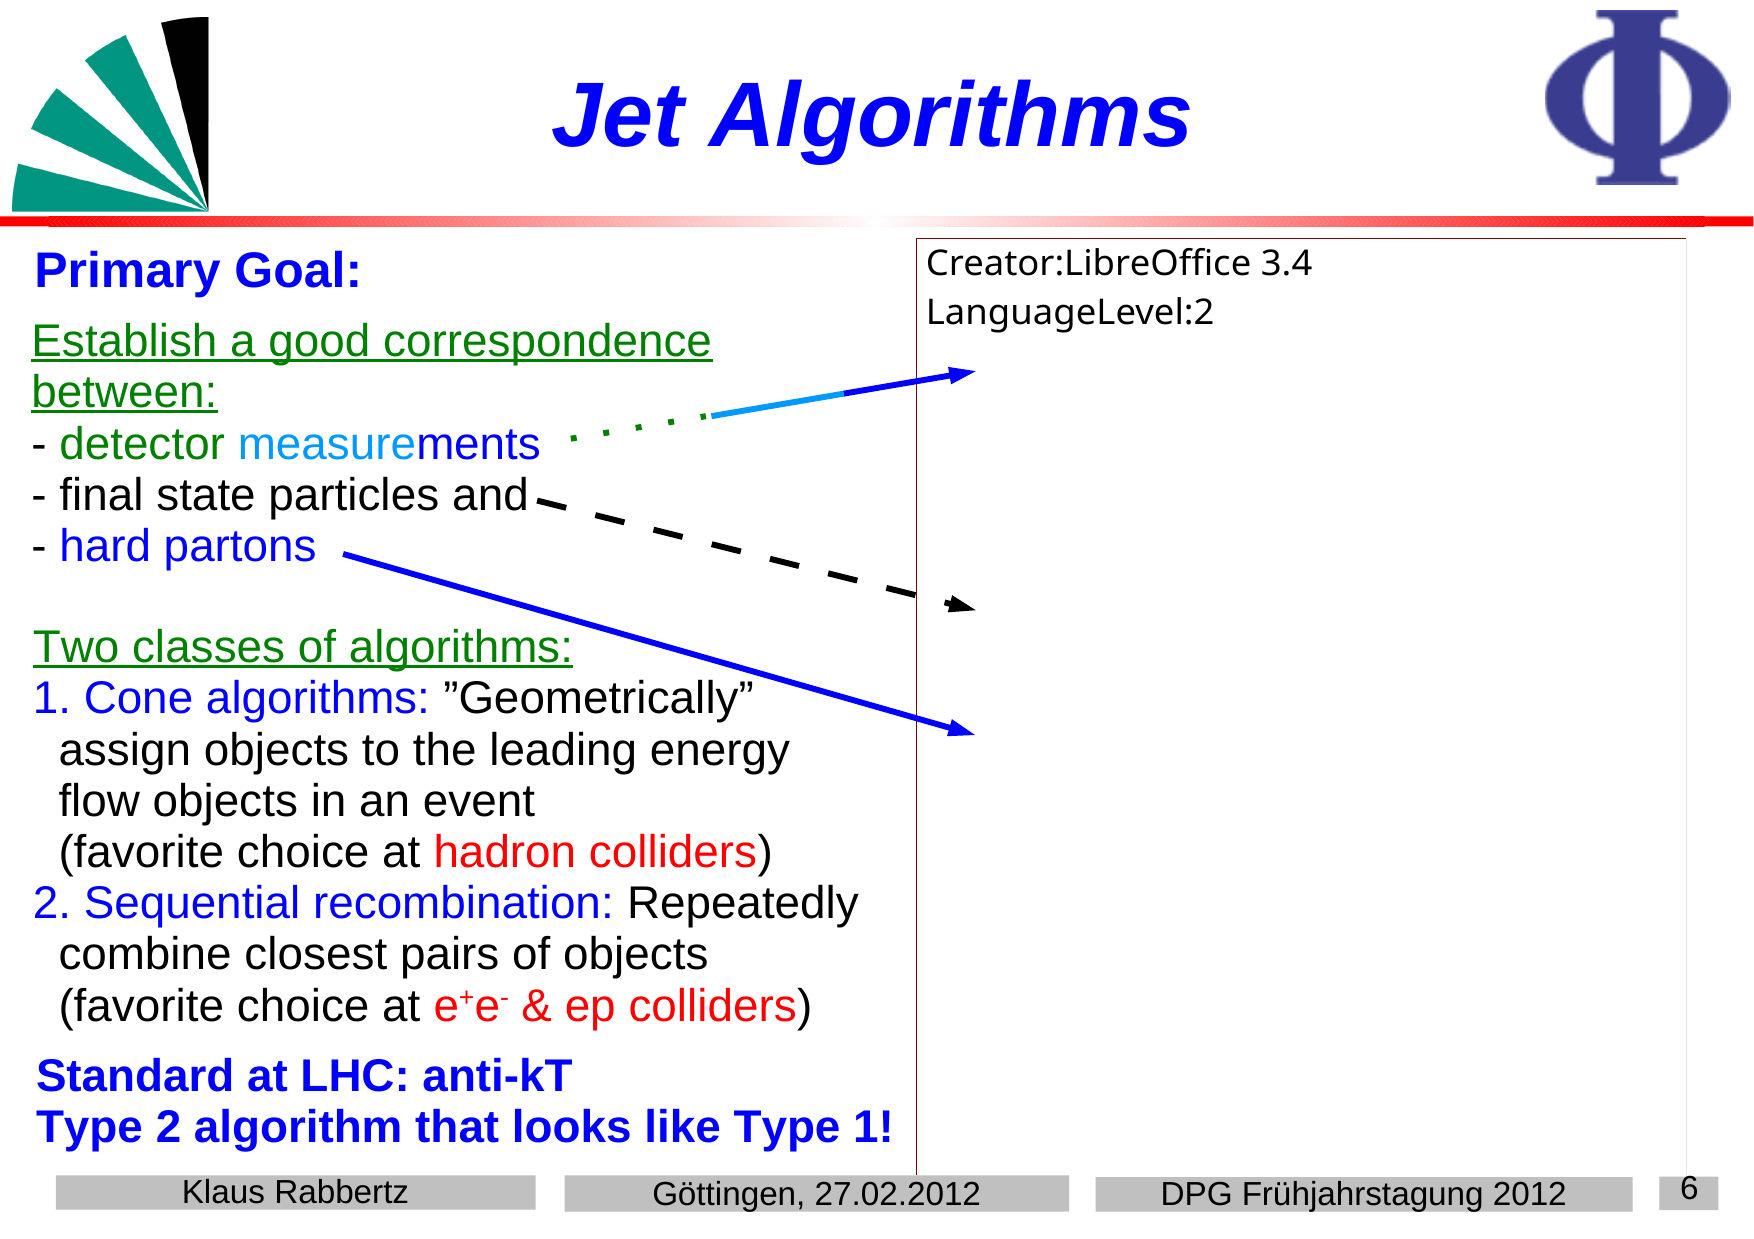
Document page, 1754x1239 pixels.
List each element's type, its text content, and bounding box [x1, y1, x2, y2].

text_box Standard at LHC: anti-kT Type 2 algorithm that looks like Type 1! [24, 1044, 906, 1159]
picture [913, 235, 1687, 1175]
text_box Two classes of algorithms: 1. Cone algorithms: ”Geometrically” assign objects to the leading energy flow objects in an event (favorite choice at hadron colliders) 2. Sequential recombination: Repeatedly combine closest pairs of objects (favorite choice at e+e- & ep colliders) [21, 615, 883, 1037]
picture [12, 17, 209, 214]
title Jet Algorithms [220, 16, 1525, 213]
text_box Primary Goal: [22, 236, 375, 304]
text_box Establish a good correspondence between: - detector measurements - final state particles and - hard partons [19, 309, 822, 578]
picture [1545, 10, 1731, 185]
